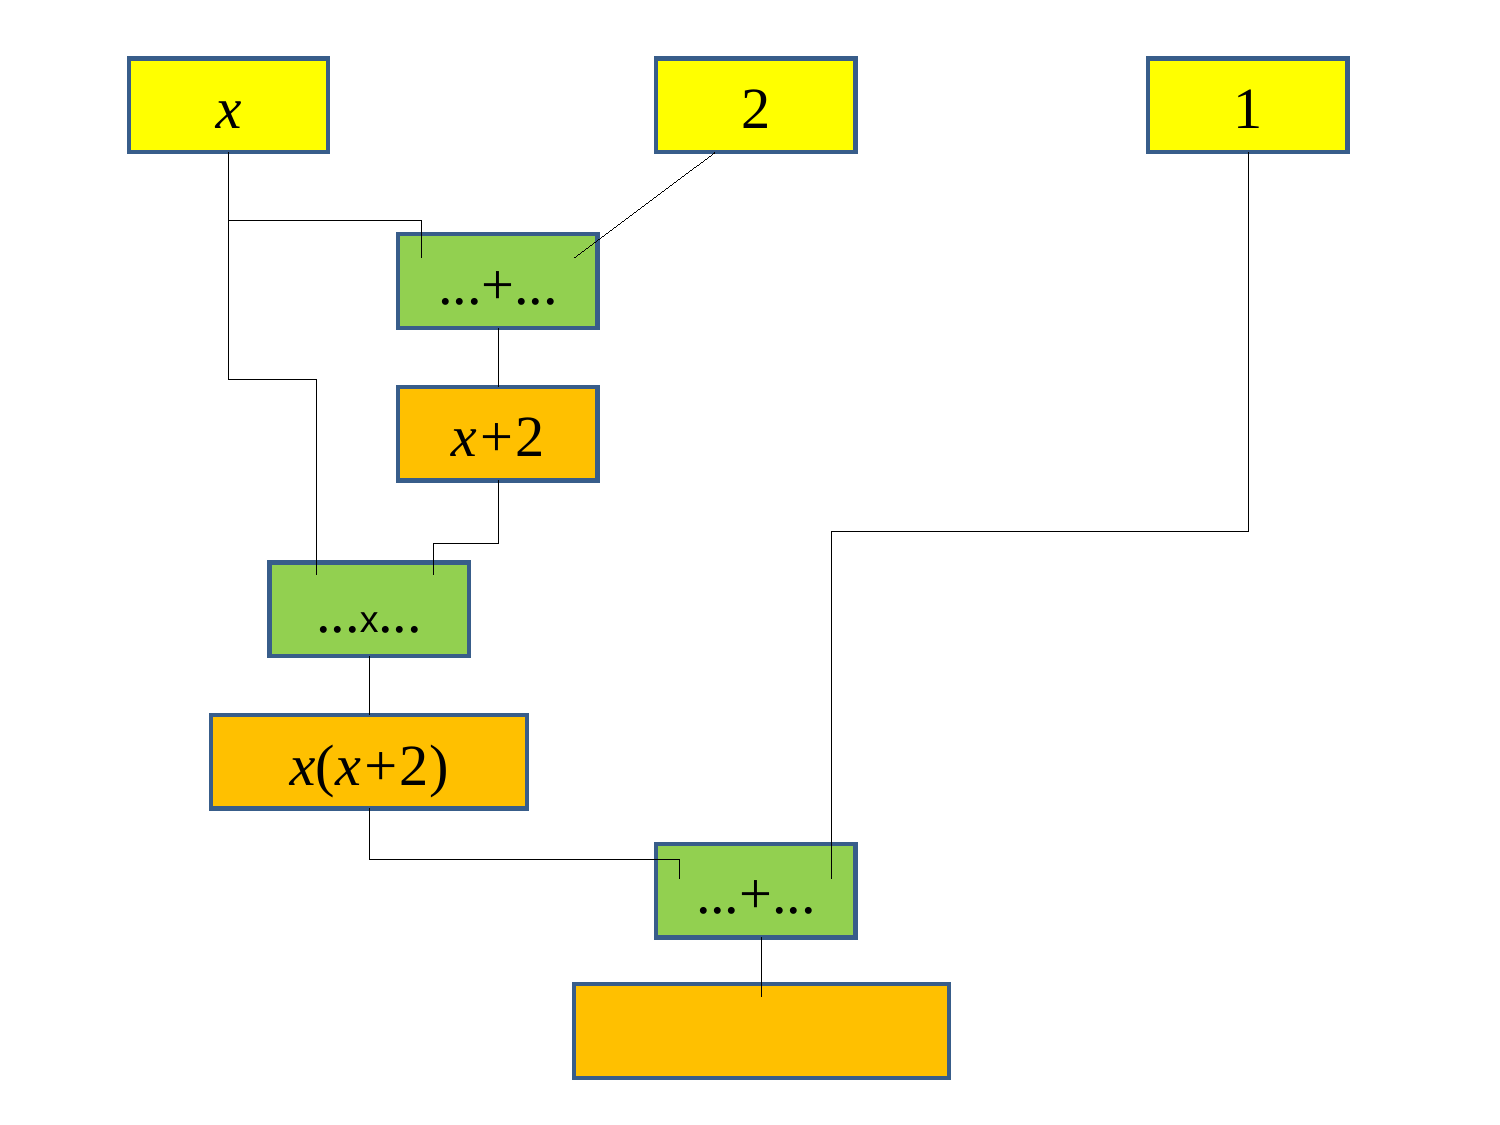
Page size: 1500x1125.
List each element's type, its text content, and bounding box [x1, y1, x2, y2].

text_box ...x... [269, 562, 469, 657]
text_box 1 [1148, 58, 1348, 153]
text_box x(x+2) [210, 714, 528, 809]
text_box ...+... [398, 234, 598, 329]
text_box x [128, 58, 329, 153]
text_box ...+... [656, 843, 856, 938]
text_box 2 [656, 58, 856, 153]
text_box [574, 984, 950, 1079]
text_box x+2 [398, 386, 598, 481]
